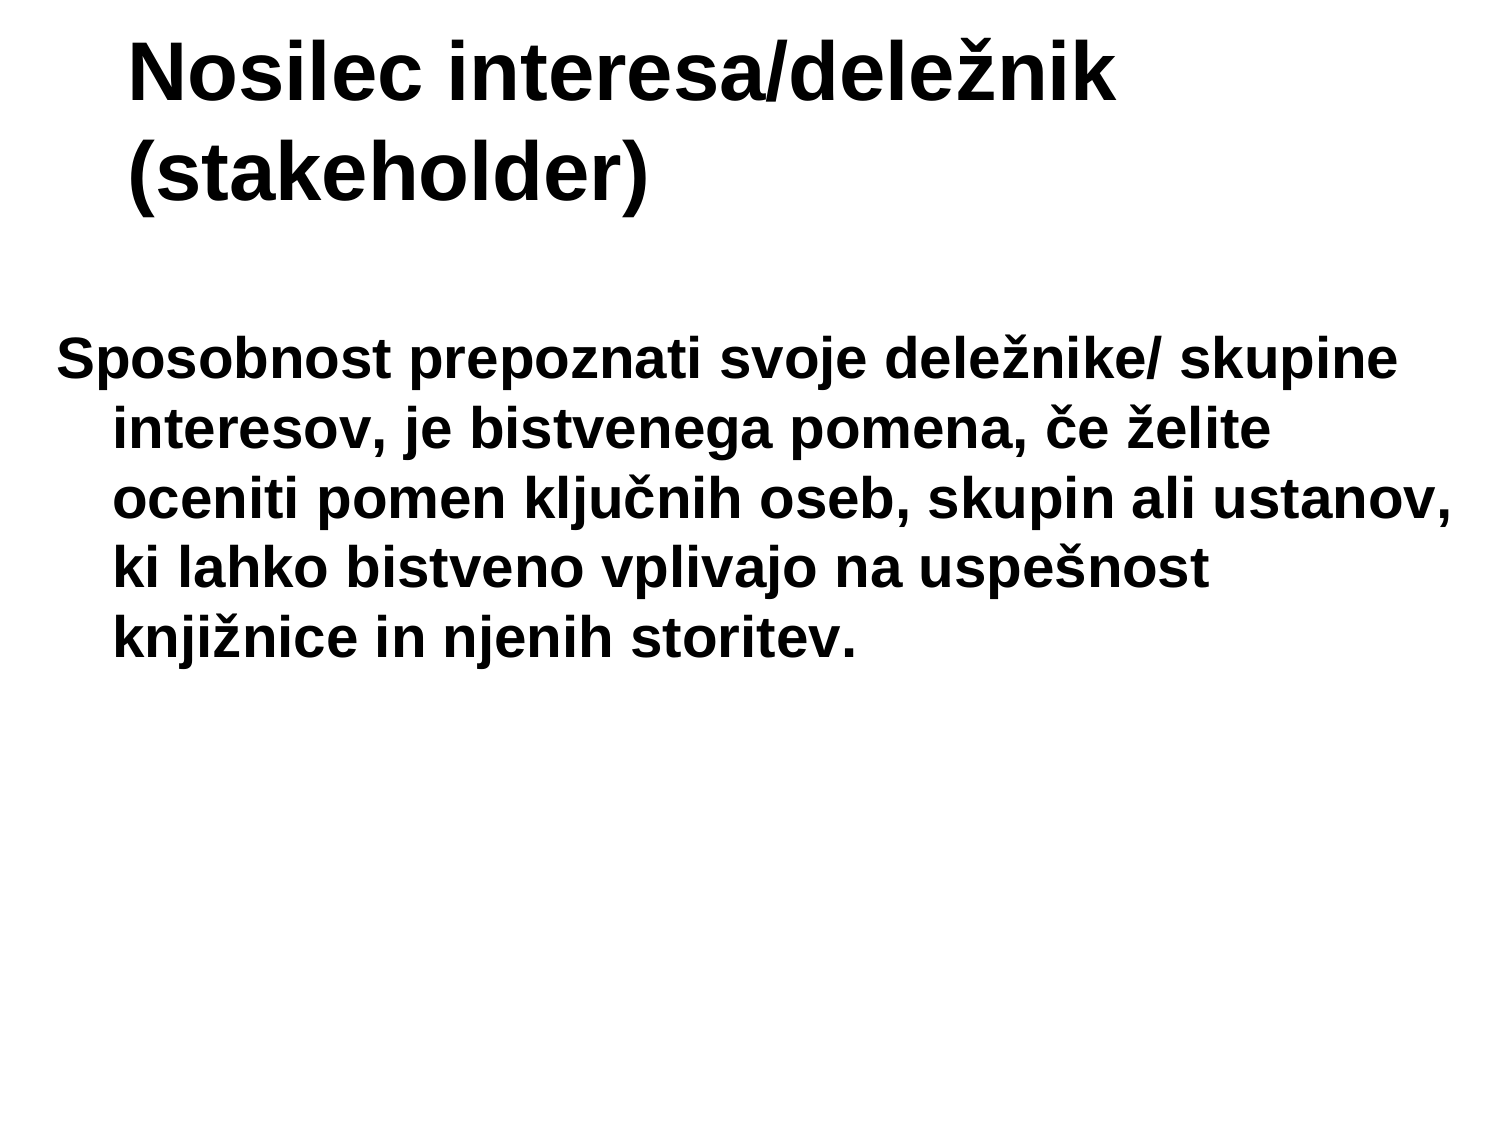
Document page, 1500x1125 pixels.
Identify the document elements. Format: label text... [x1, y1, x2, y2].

title Nosilec interesa/deležnik (stakeholder) [112, 9, 1388, 225]
list Sposobnost prepoznati svoje deležnike/ skupine interesov, je bistvenega pomena, če želite oceniti pomen ključnih oseb, skupin ali ustanov, ki lahko bistveno vplivajo na uspešnost knjižnice in njenih storitev. [41, 312, 1471, 988]
